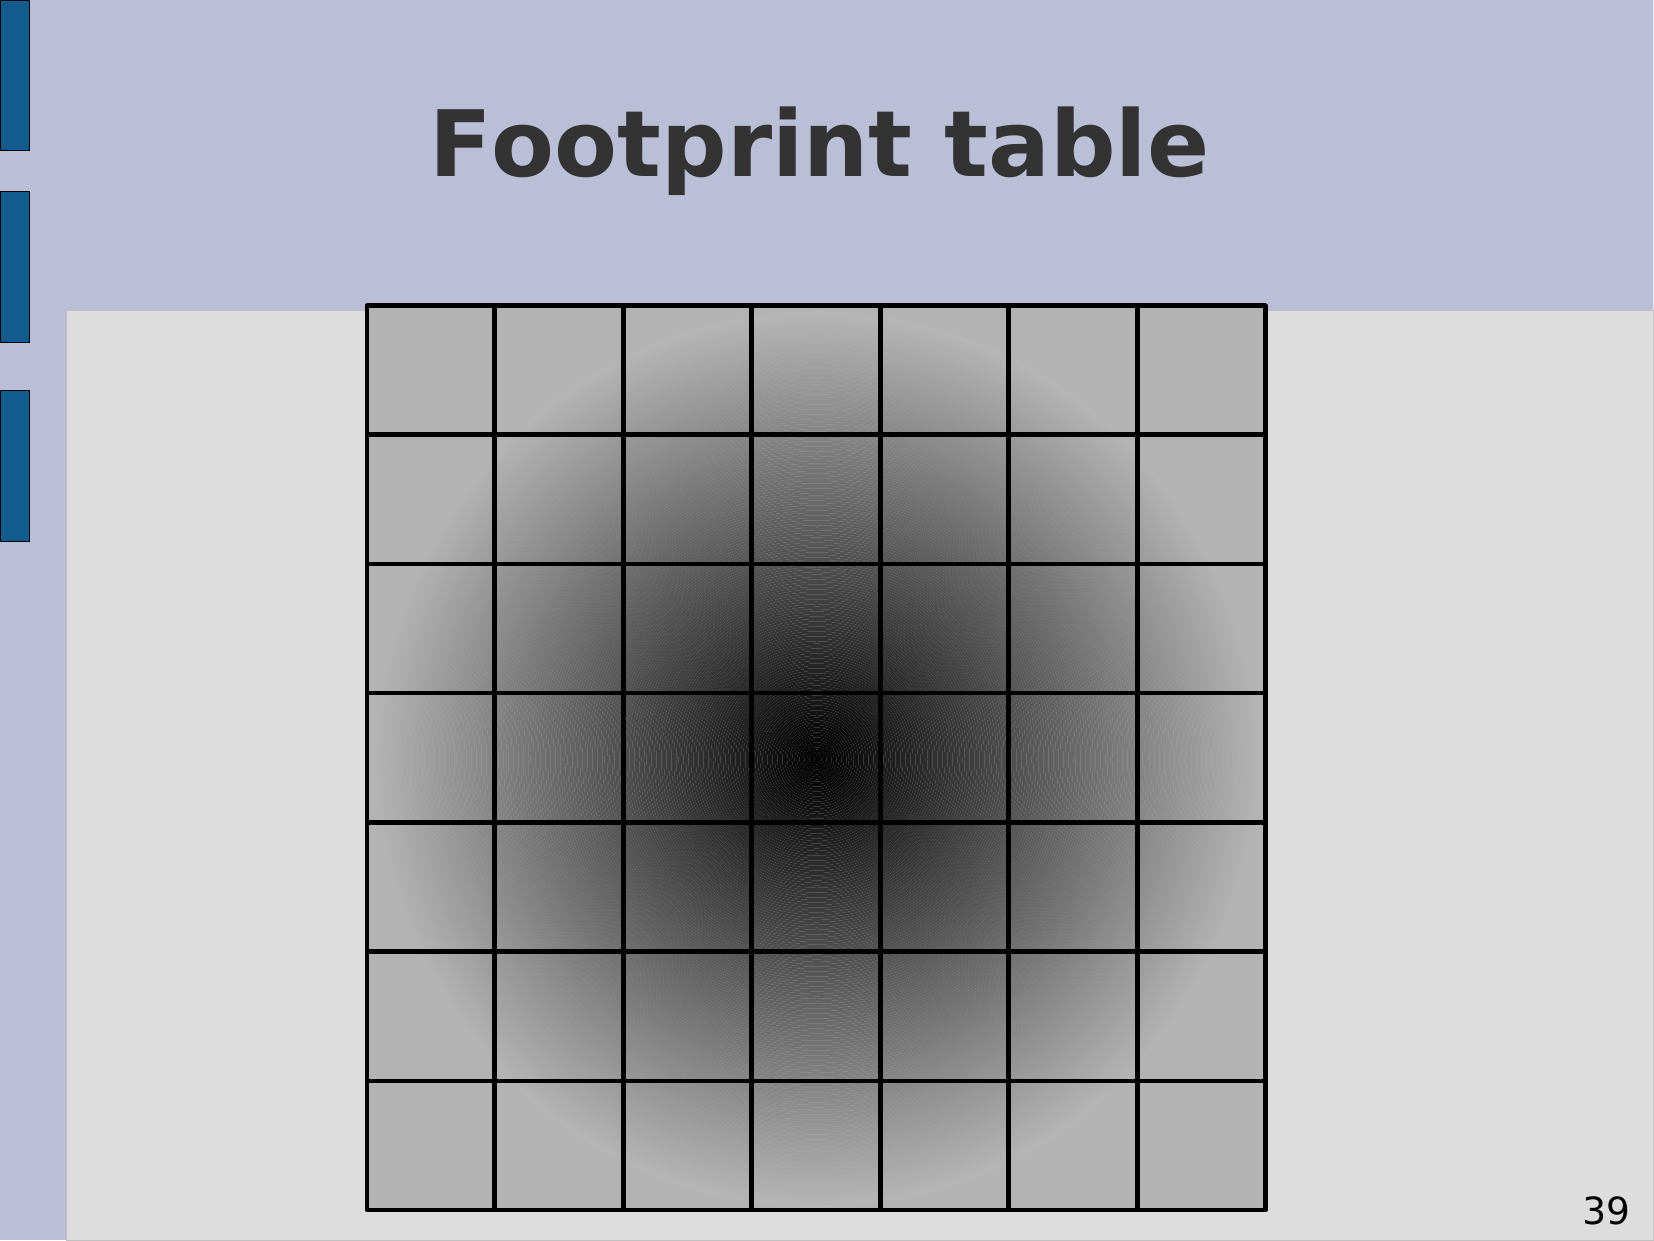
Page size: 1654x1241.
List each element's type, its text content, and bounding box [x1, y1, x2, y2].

text_box [1140, 1083, 1263, 1208]
text_box [883, 695, 1006, 820]
text_box [1011, 695, 1135, 820]
text_box [497, 825, 621, 949]
text_box [1140, 954, 1263, 1079]
text_box [754, 954, 878, 1079]
text_box [369, 695, 492, 820]
text_box [497, 308, 621, 432]
text_box [369, 1083, 492, 1208]
text_box [1011, 825, 1135, 949]
text_box [754, 308, 878, 432]
text_box [369, 954, 492, 1079]
text_box [1011, 308, 1135, 432]
text_box [369, 566, 492, 691]
text_box [369, 437, 492, 562]
text_box [754, 825, 878, 949]
text_box [1140, 825, 1263, 949]
text_box [626, 825, 749, 949]
text_box [497, 1083, 621, 1208]
text_box [626, 566, 749, 691]
text_box [1140, 308, 1263, 432]
text_box [626, 437, 749, 562]
text_box [626, 954, 749, 1079]
text_box [1011, 566, 1135, 691]
text_box [1011, 1083, 1135, 1208]
text_box [497, 566, 621, 691]
text_box [883, 308, 1006, 432]
text_box [497, 954, 621, 1079]
text_box [626, 695, 749, 820]
text_box [754, 695, 878, 820]
text_box [497, 695, 621, 820]
text_box [1011, 437, 1135, 562]
text_box [754, 1083, 878, 1208]
text_box [883, 954, 1006, 1079]
text_box [626, 308, 749, 432]
title Footprint table [110, 91, 1530, 199]
text_box [754, 437, 878, 562]
text_box [883, 1083, 1006, 1208]
text_box [369, 825, 492, 949]
text_box [497, 437, 621, 562]
text_box [883, 825, 1006, 949]
text_box [1140, 566, 1263, 691]
text_box [883, 566, 1006, 691]
text_box [626, 1083, 749, 1208]
text_box [369, 308, 492, 432]
text_box [1140, 695, 1263, 820]
text_box [1011, 954, 1135, 1079]
text_box [883, 437, 1006, 562]
text_box [754, 566, 878, 691]
text_box [1140, 437, 1263, 562]
